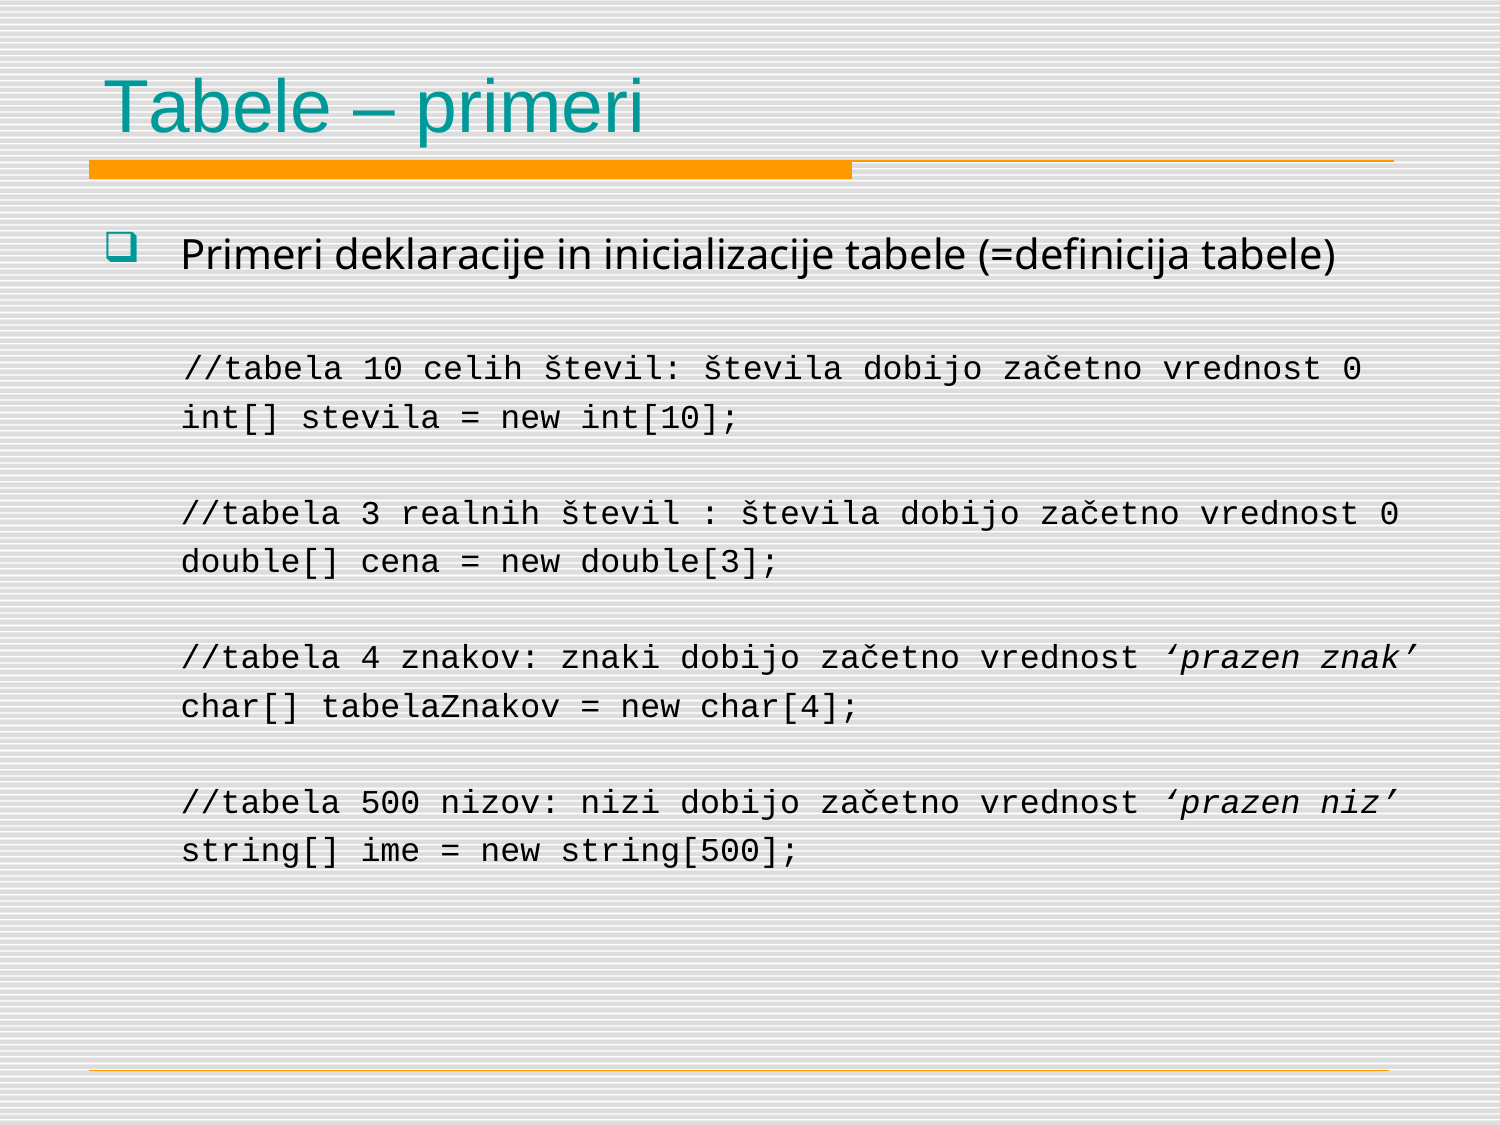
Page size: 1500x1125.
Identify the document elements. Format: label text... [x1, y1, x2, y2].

title Tabele – primeri [88, 42, 1401, 155]
picture [0, 0, 1500, 1125]
list Primeri deklaracije in inicializacije tabele (=definicija tabele) //tabela 10 celih števil: števila dobijo začetno vrednost 0 int[] stevila = new int[10]; //tabela 3 realnih števil : števila dobijo začetno vrednost 0 double[] cena = new double[3]; //tabela 4 znakov: znaki dobijo začetno vrednost ‘prazen znak’ char[] tabelaZnakov = new char[4]; //tabela 500 nizov: nizi dobijo začetno vrednost ‘prazen niz’ string[] ime = new string[500]; [88, 220, 1483, 1059]
